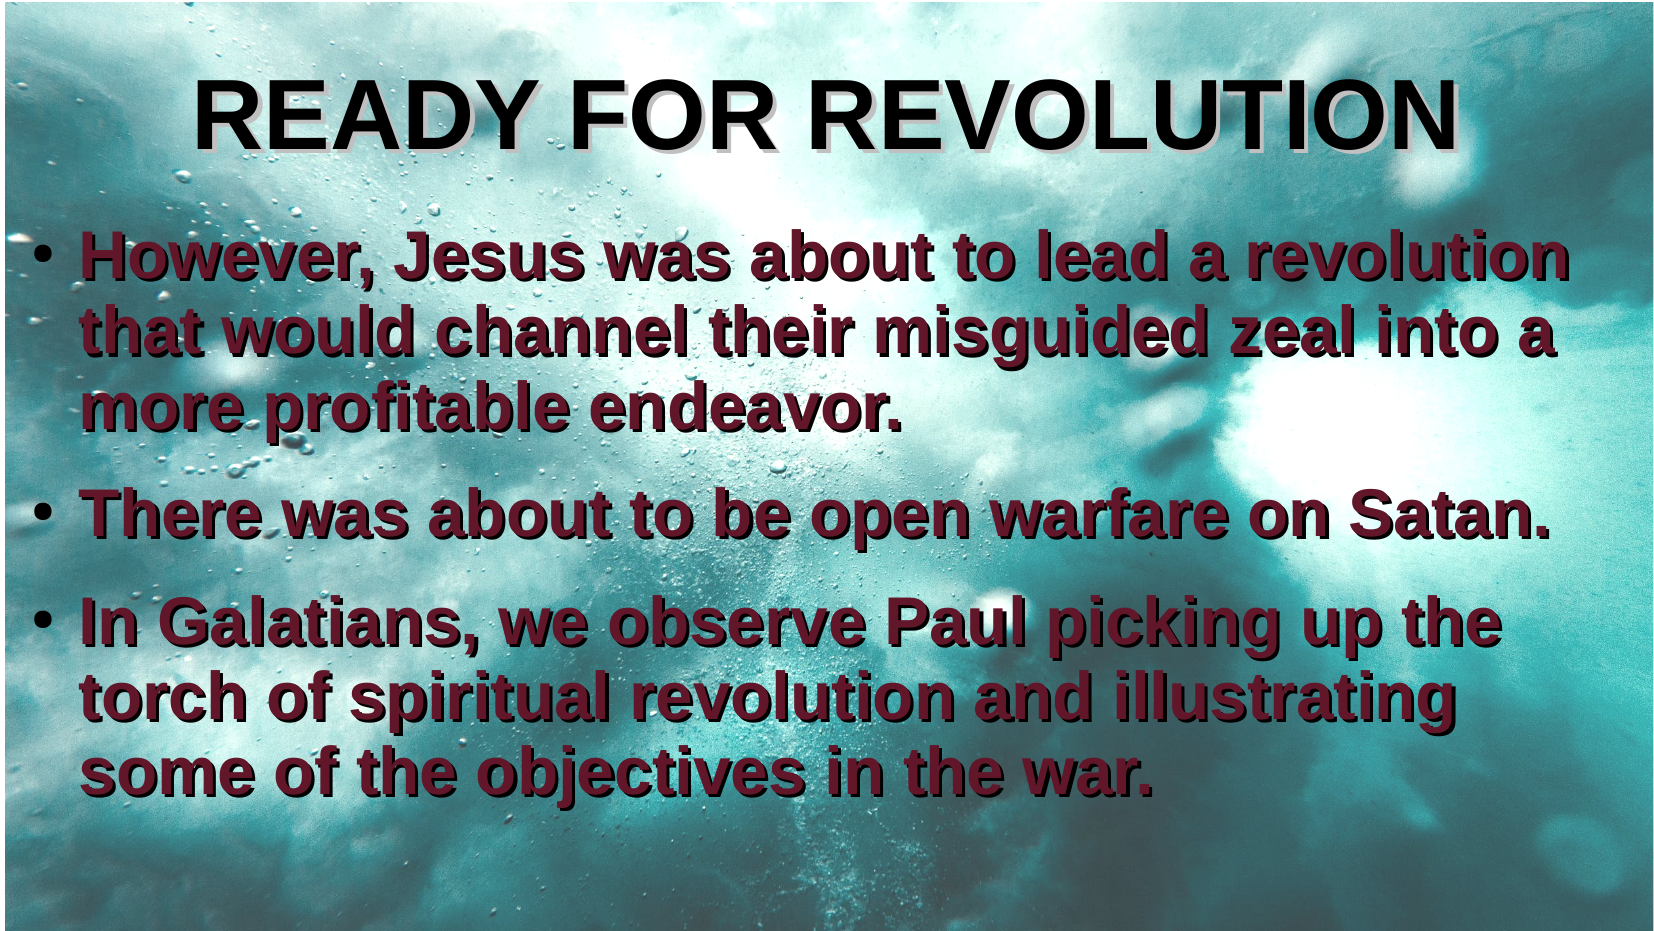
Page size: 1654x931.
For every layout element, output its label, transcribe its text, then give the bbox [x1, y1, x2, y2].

title READY FOR REVOLUTION [82, 37, 1571, 193]
list However, Jesus was about to lead a revolution that would channel their misguided zeal into a more profitable endeavor. There was about to be open warfare on Satan. In Galatians, we observe Paul picking up the torch of spiritual revolution and illustrating some of the objectives in the war. [15, 217, 1636, 916]
picture [5, 2, 1654, 931]
